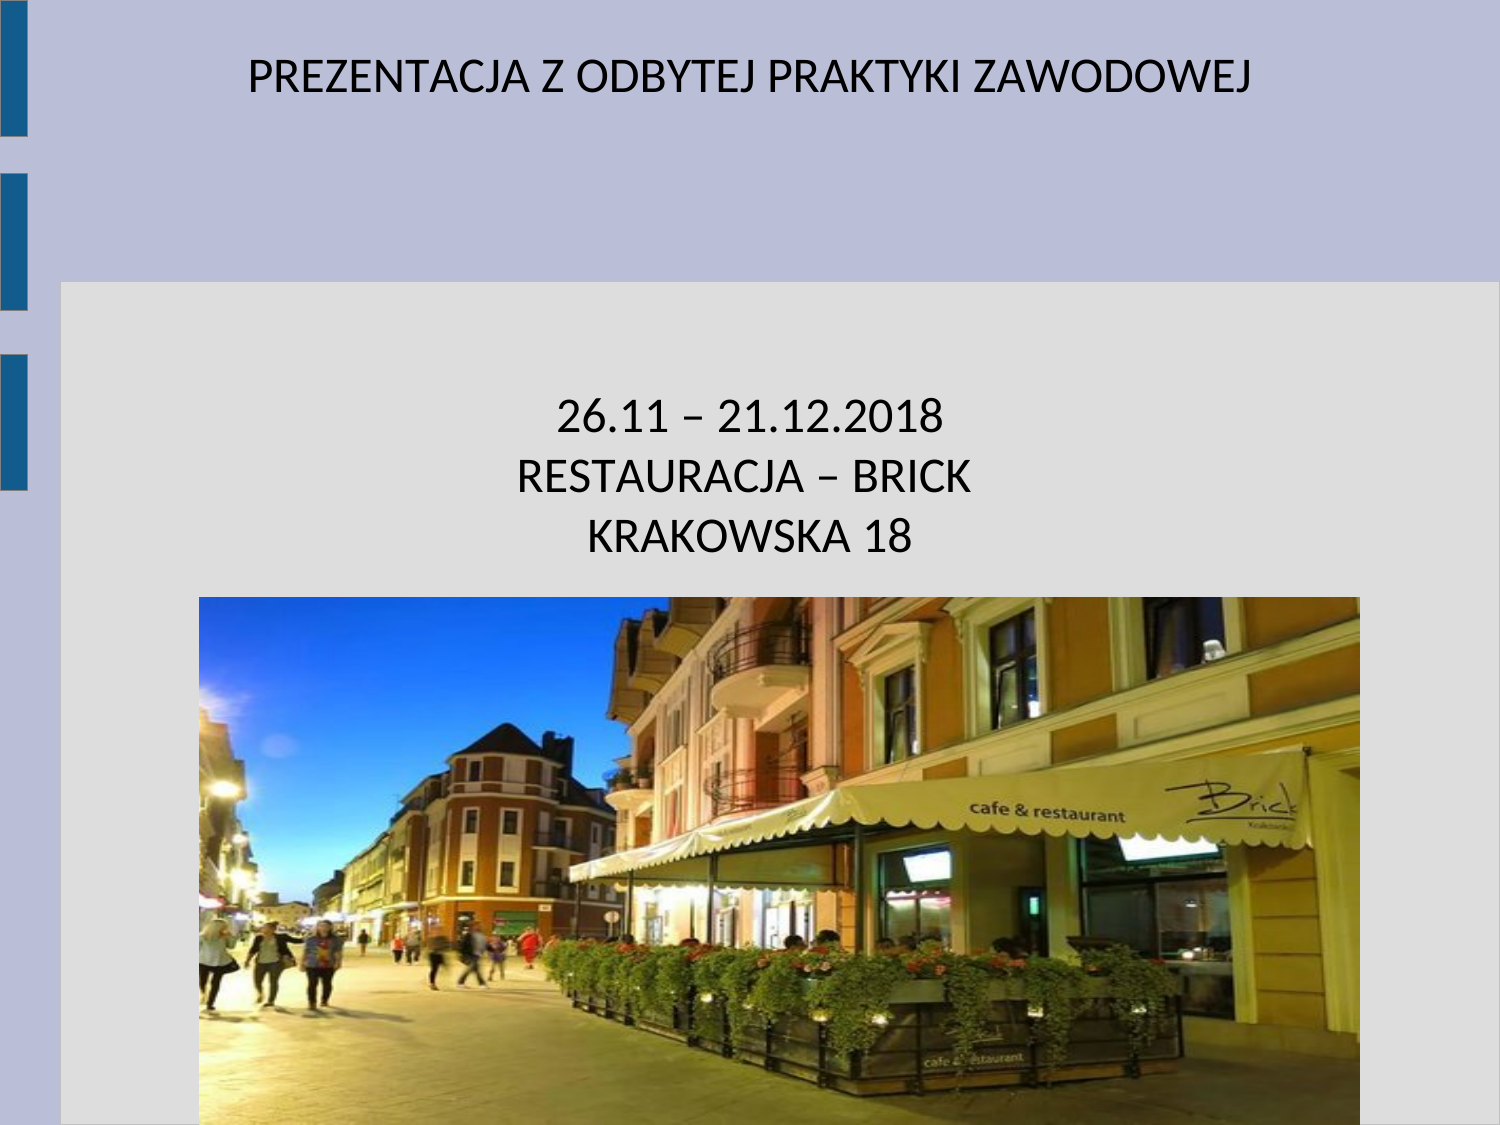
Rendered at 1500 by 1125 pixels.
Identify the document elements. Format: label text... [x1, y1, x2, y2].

picture [199, 597, 1360, 1125]
title PREZENTACJA Z ODBYTEJ PRAKTYKI ZAWODOWEJ [112, 35, 1388, 446]
subtitle 26.11 – 21.12.2018 RESTAURACJA – BRICK KRAKOWSKA 18 [225, 375, 1275, 597]
